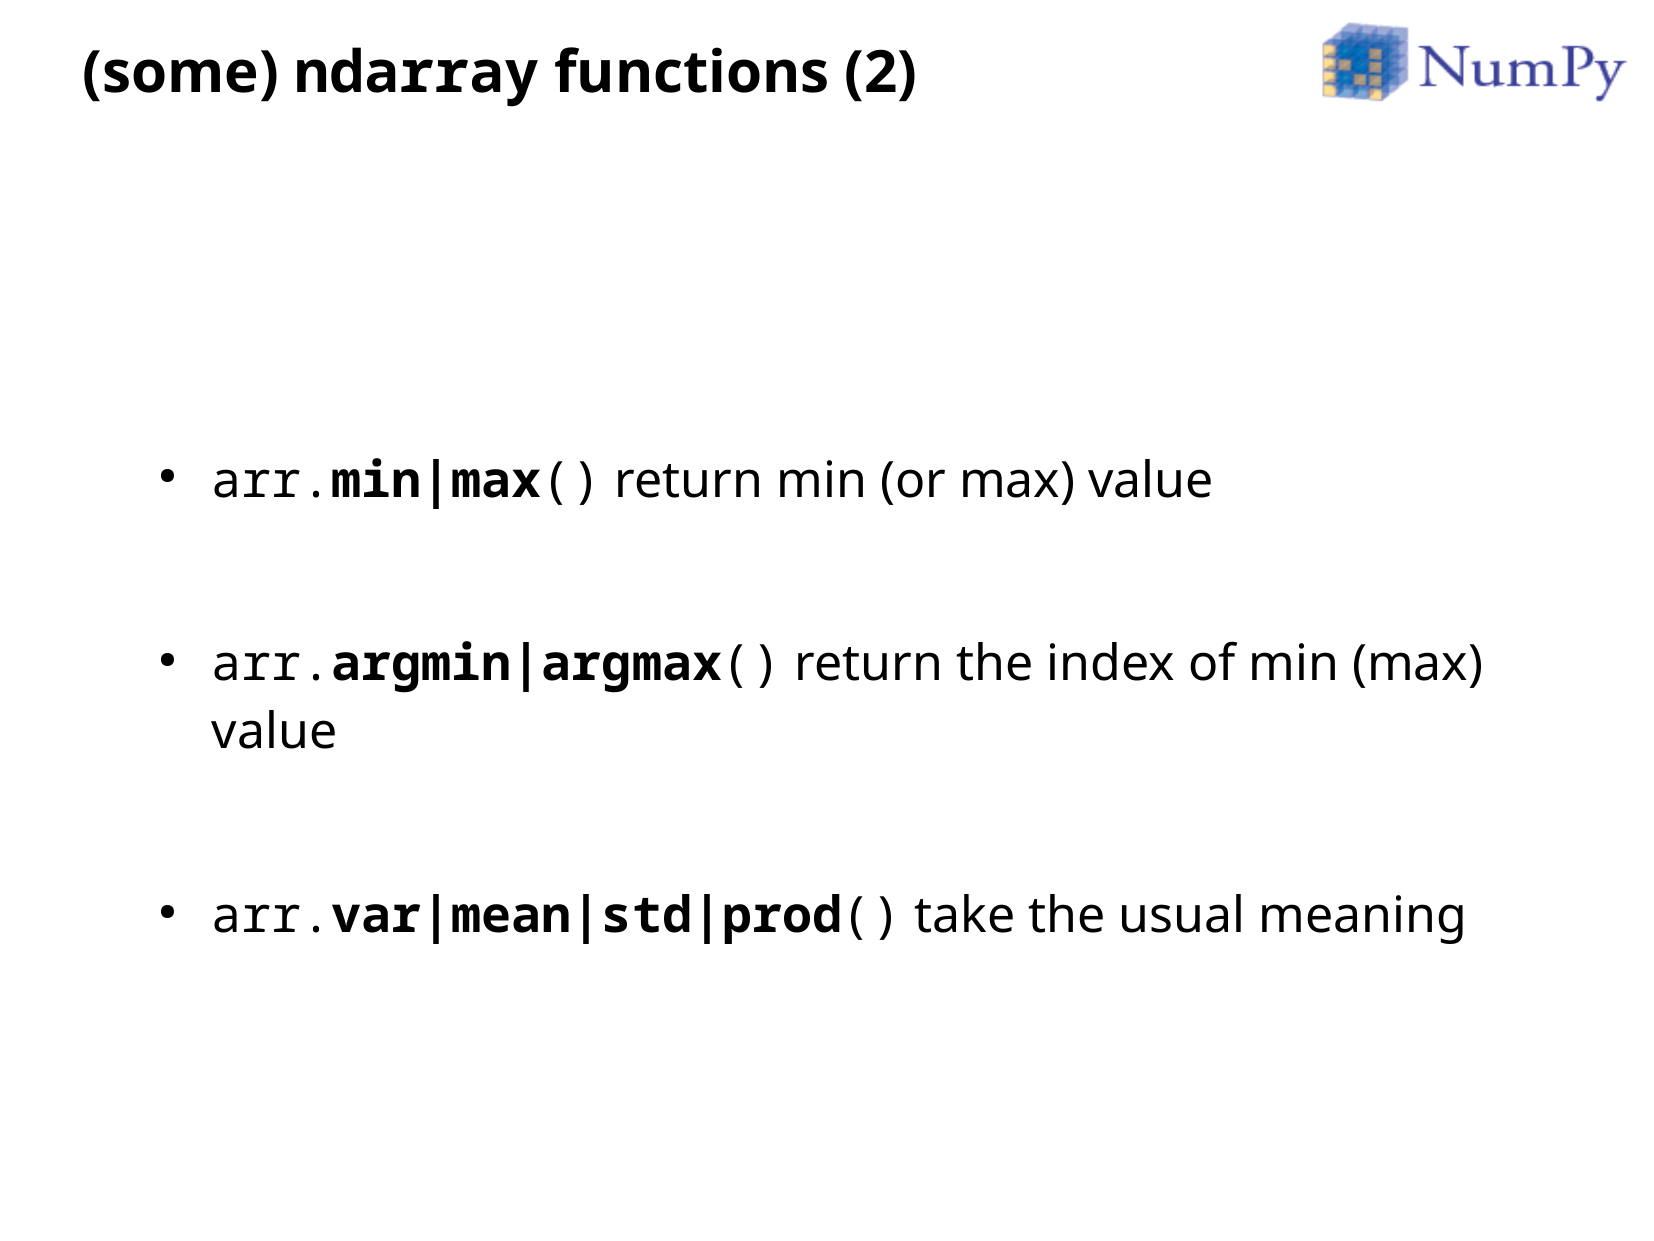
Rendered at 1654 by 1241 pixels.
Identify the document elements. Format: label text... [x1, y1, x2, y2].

title (some) ndarray functions (2) [82, 15, 1571, 125]
list arr.min|max() return min (or max) value arr.argmin|argmax() return the index of min (max) value arr.var|mean|std|prod() take the usual meaning [70, 167, 1613, 1224]
picture [1302, 13, 1635, 113]
